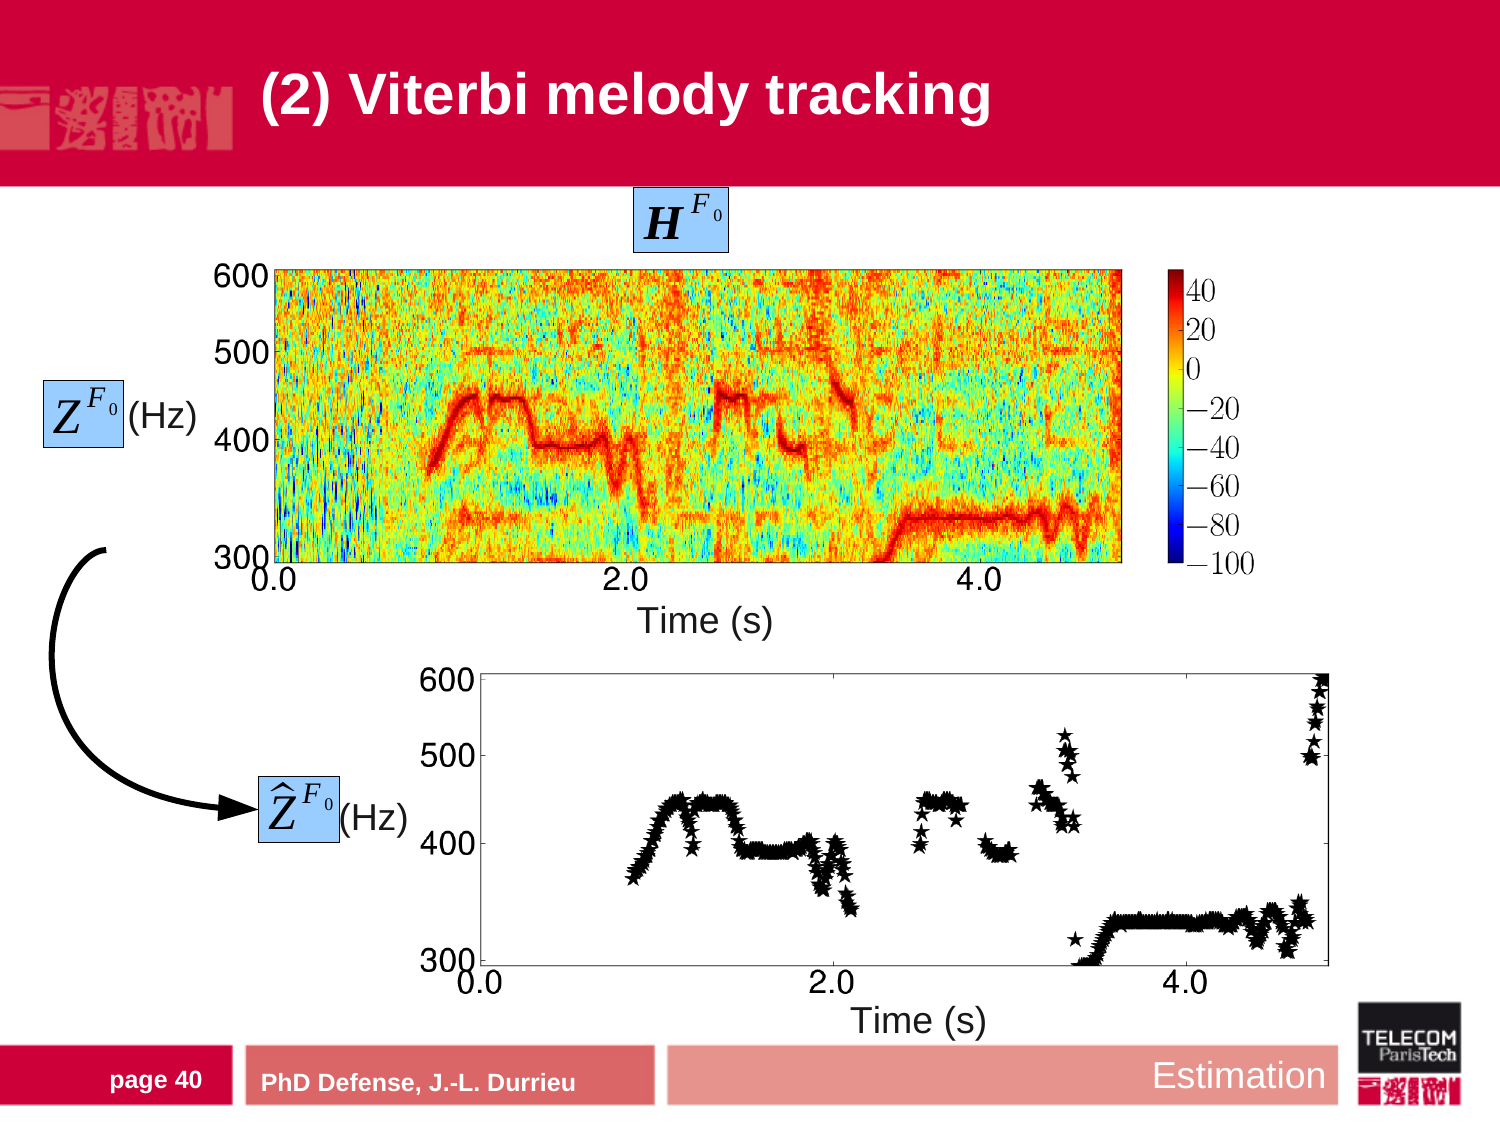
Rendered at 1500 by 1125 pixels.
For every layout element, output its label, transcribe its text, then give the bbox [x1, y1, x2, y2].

text_box Time (s) [574, 588, 837, 649]
picture [0, 0, 1500, 1125]
text_box (Hz) [112, 384, 226, 444]
chart [258, 776, 340, 843]
text_box Time (s) [787, 988, 1051, 1049]
text_box Estimation [1012, 1036, 1342, 1112]
title (2) Viterbi melody tracking [245, 23, 1459, 166]
text_box (Hz) [323, 785, 437, 846]
chart [633, 187, 729, 253]
chart [43, 380, 124, 448]
